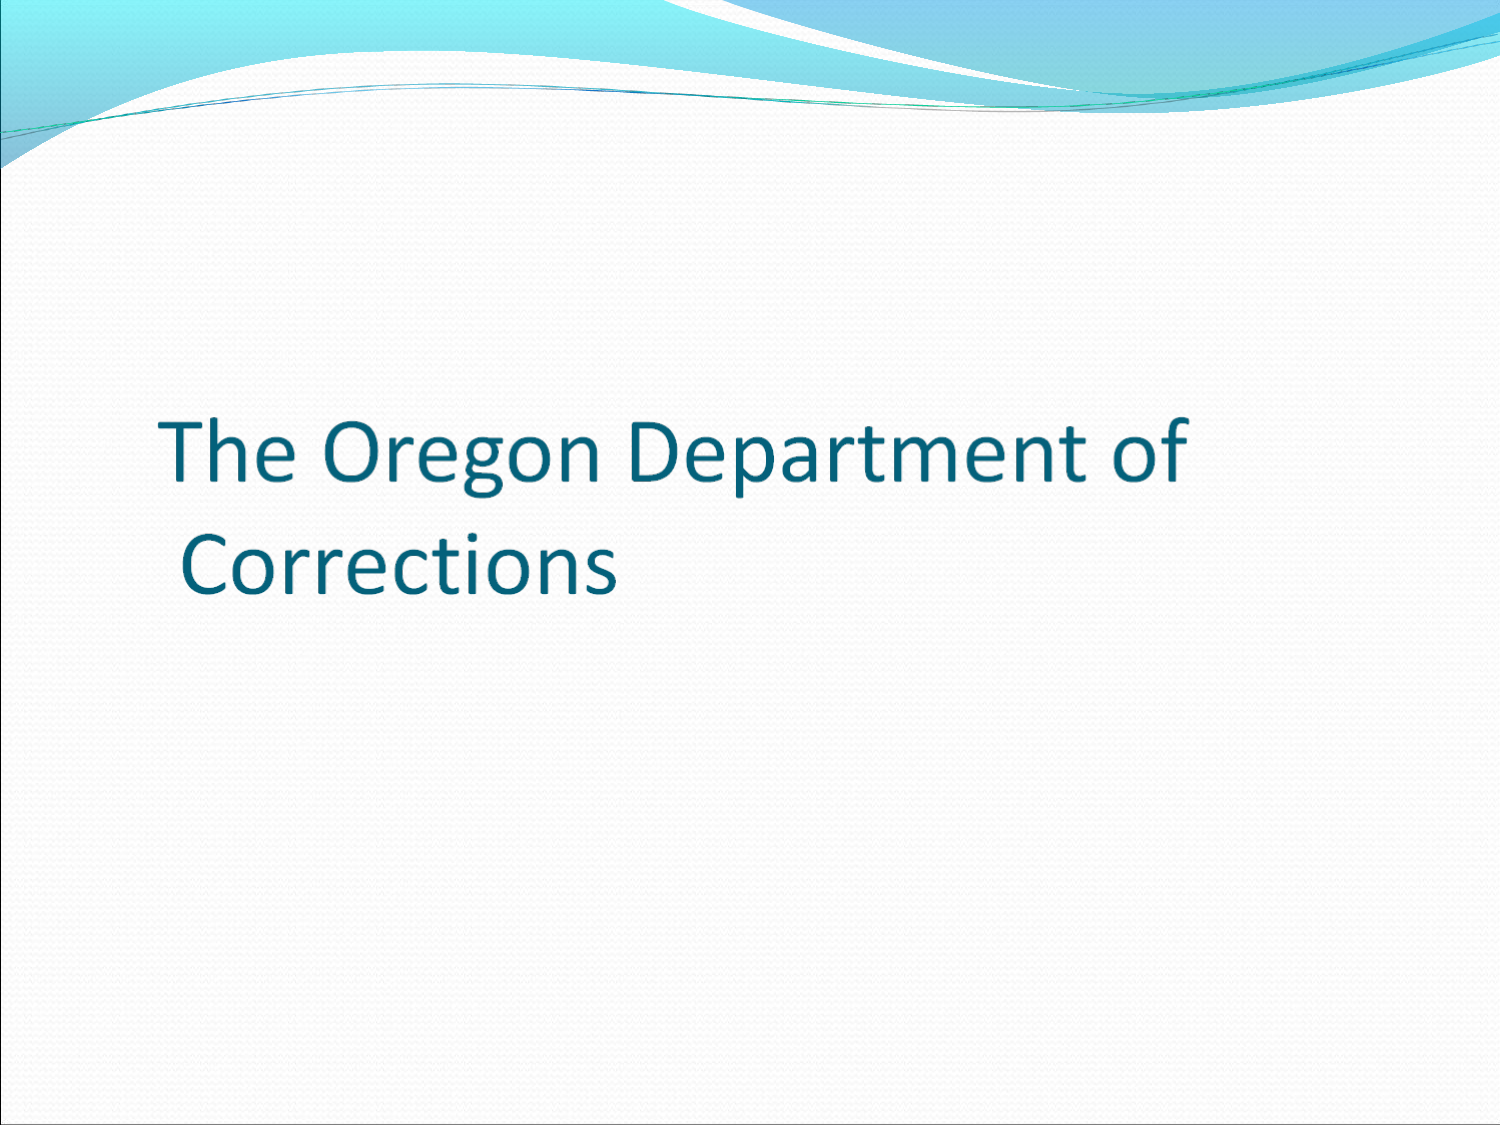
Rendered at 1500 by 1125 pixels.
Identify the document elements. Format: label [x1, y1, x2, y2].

picture [0, 0, 1500, 1125]
text_box [73, 338, 1440, 846]
